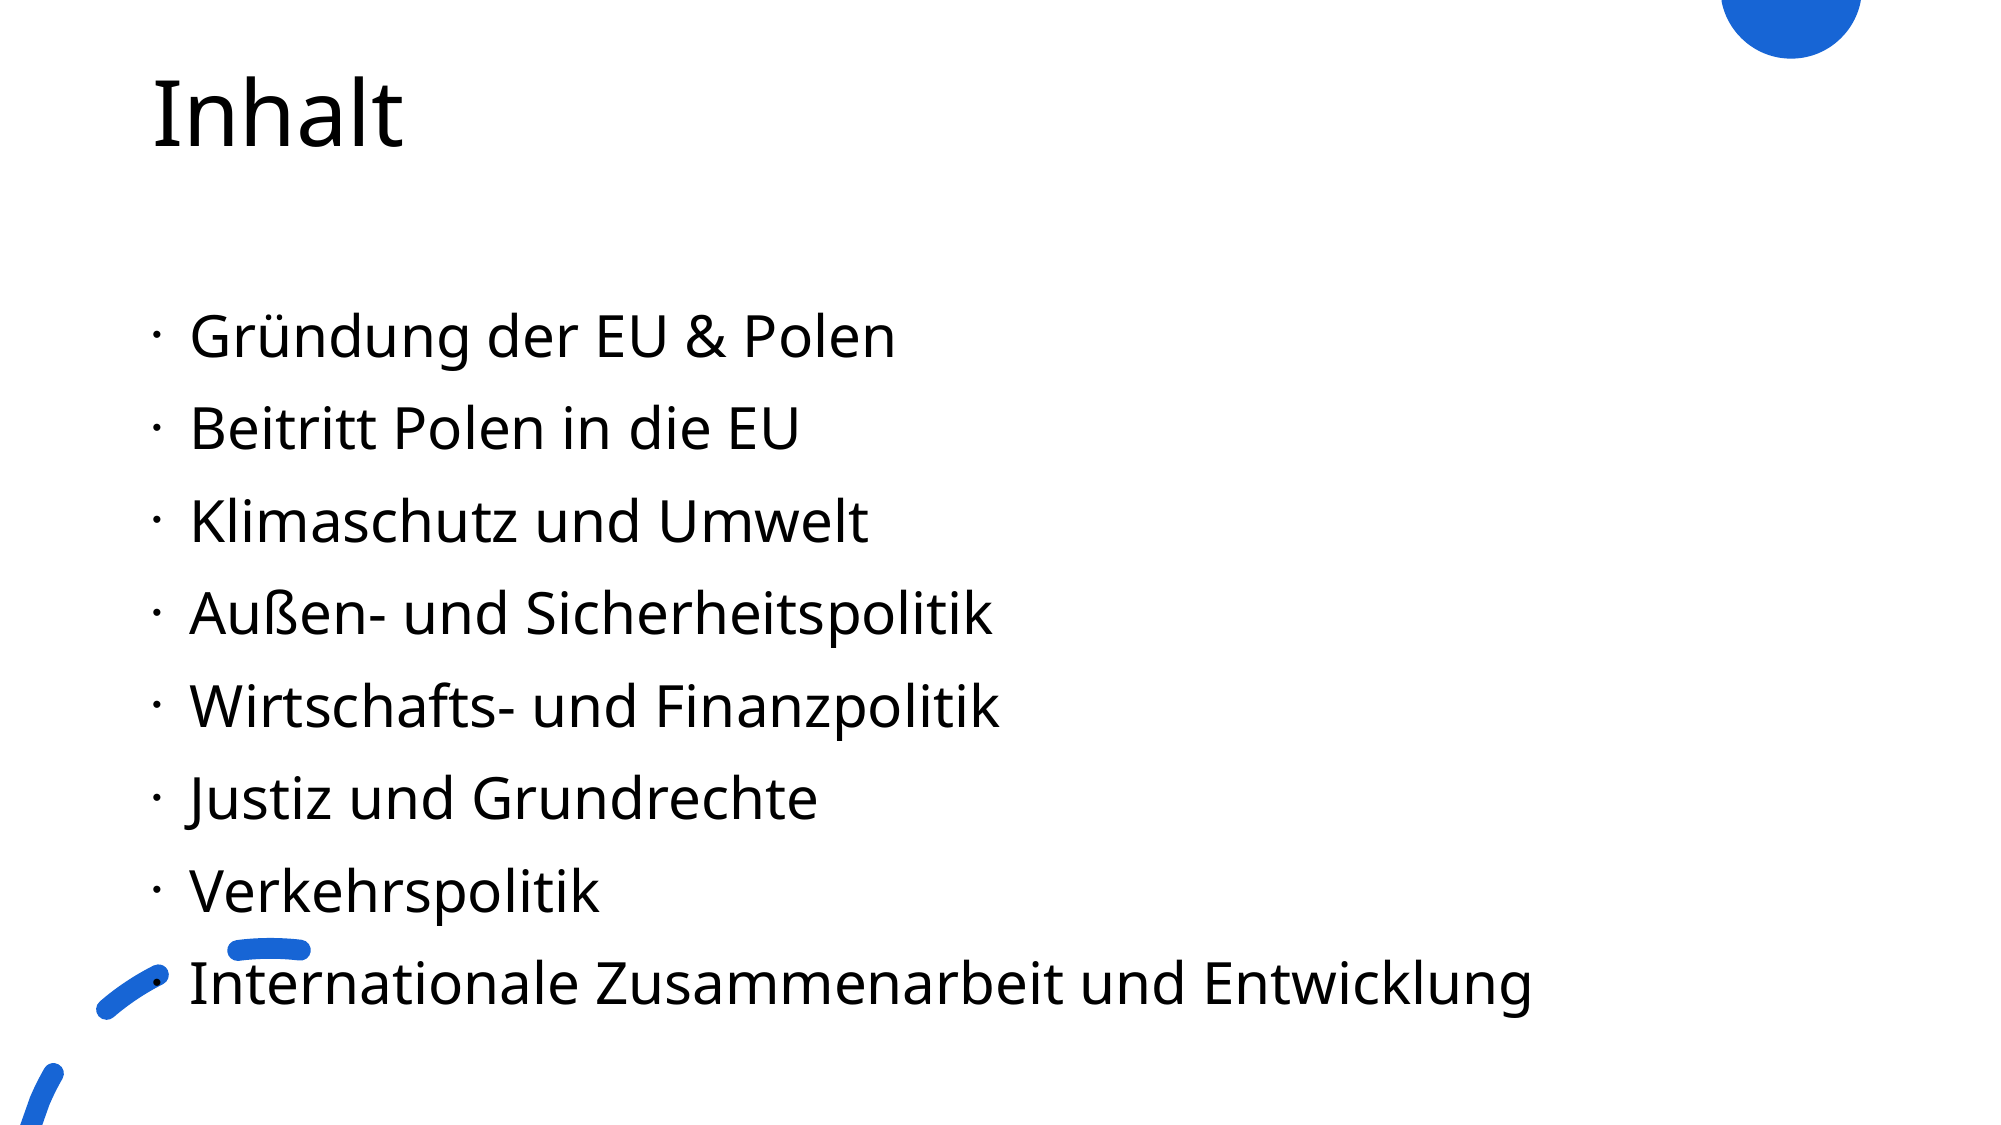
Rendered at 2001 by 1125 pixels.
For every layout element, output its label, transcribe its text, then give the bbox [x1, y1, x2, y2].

list Gründung der EU & Polen Beitritt Polen in die EU Klimaschutz und Umwelt Außen- und Sicherheitspolitik Wirtschafts- und Finanzpolitik Justiz und Grundrechte Verkehrspolitik Internationale Zusammenarbeit und Entwicklung [137, 299, 1863, 933]
title Inhalt [137, 59, 1863, 278]
